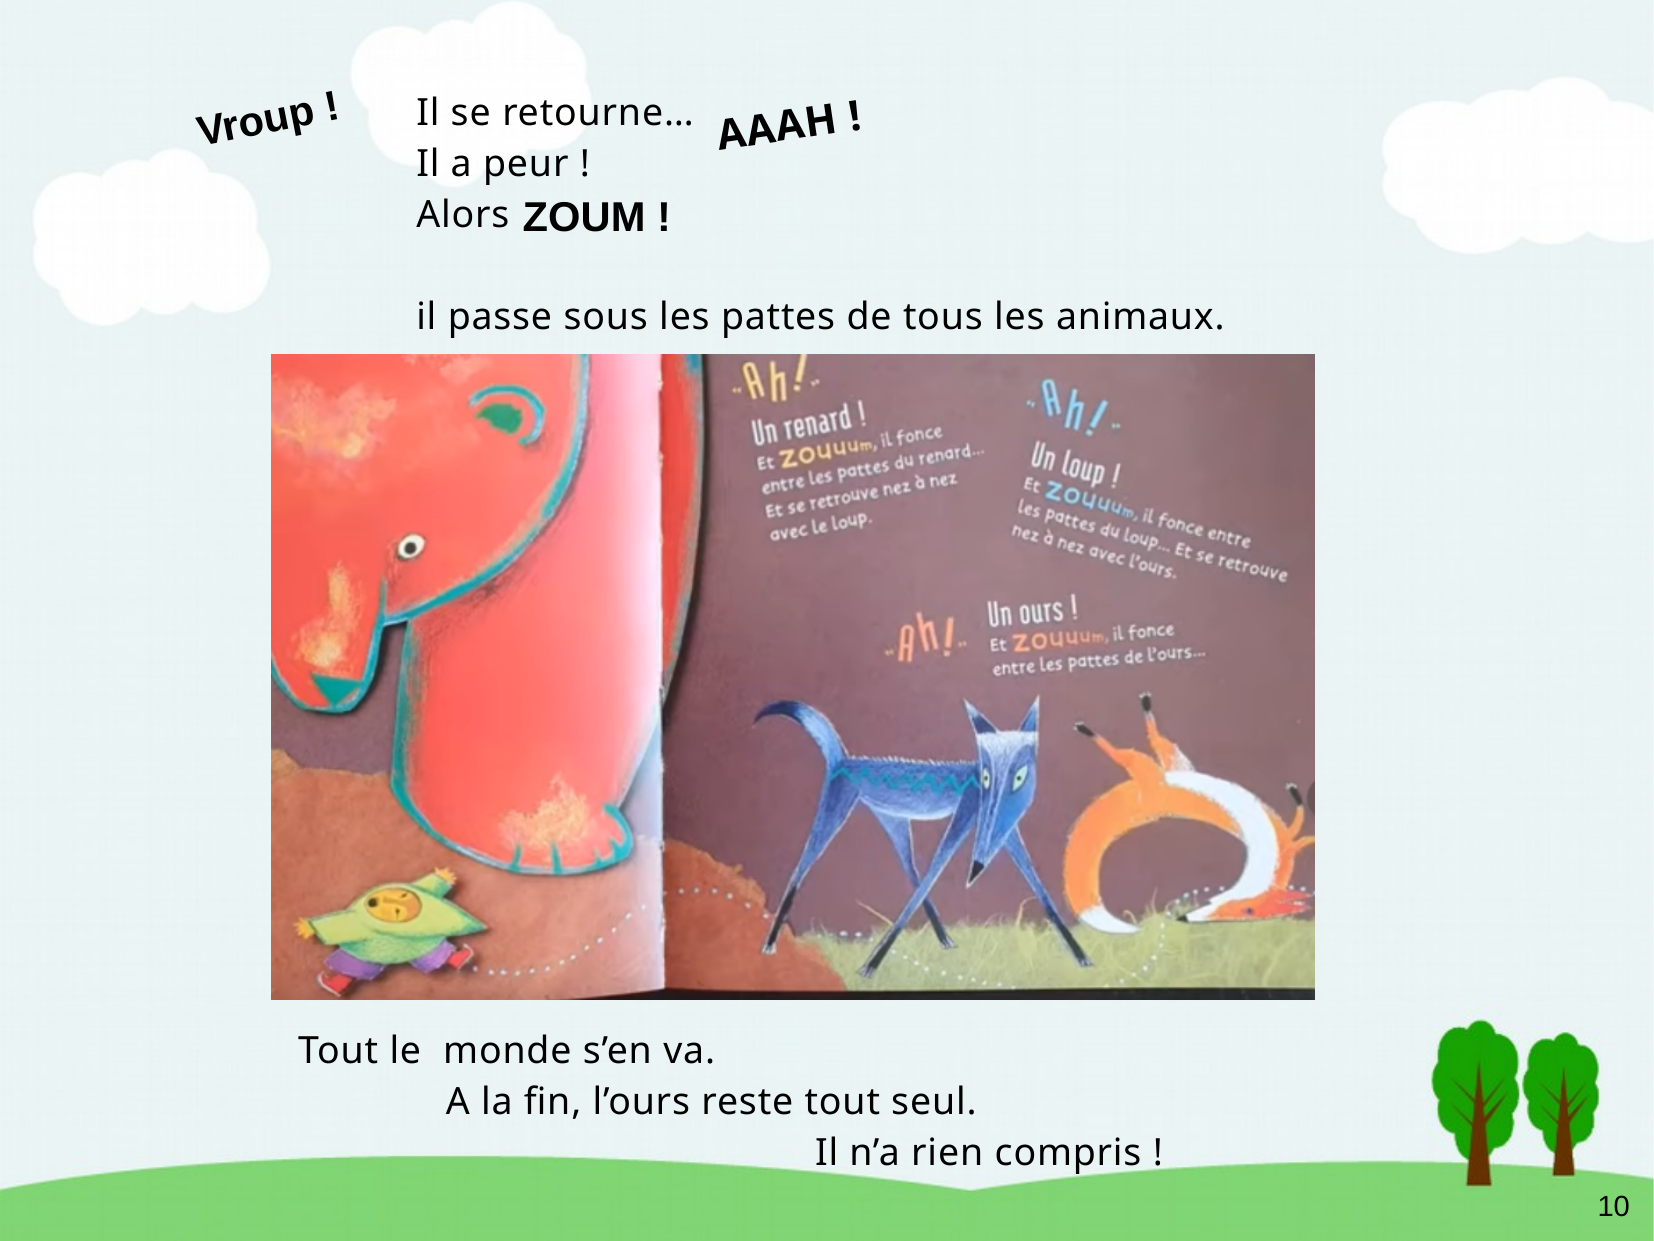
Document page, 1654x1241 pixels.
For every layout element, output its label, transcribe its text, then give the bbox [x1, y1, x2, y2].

text_box Il se retourne… Il a peur ! Alors il passe sous les pattes de tous les animaux. [401, 77, 1264, 319]
text_box AAAH ! [696, 66, 941, 166]
text_box Vroup ! [177, 66, 385, 166]
text_box Tout le monde s’en va. A la fin, l’ours reste tout seul. Il n’a rien compris ! [283, 1015, 1182, 1188]
picture [0, 0, 1654, 1241]
